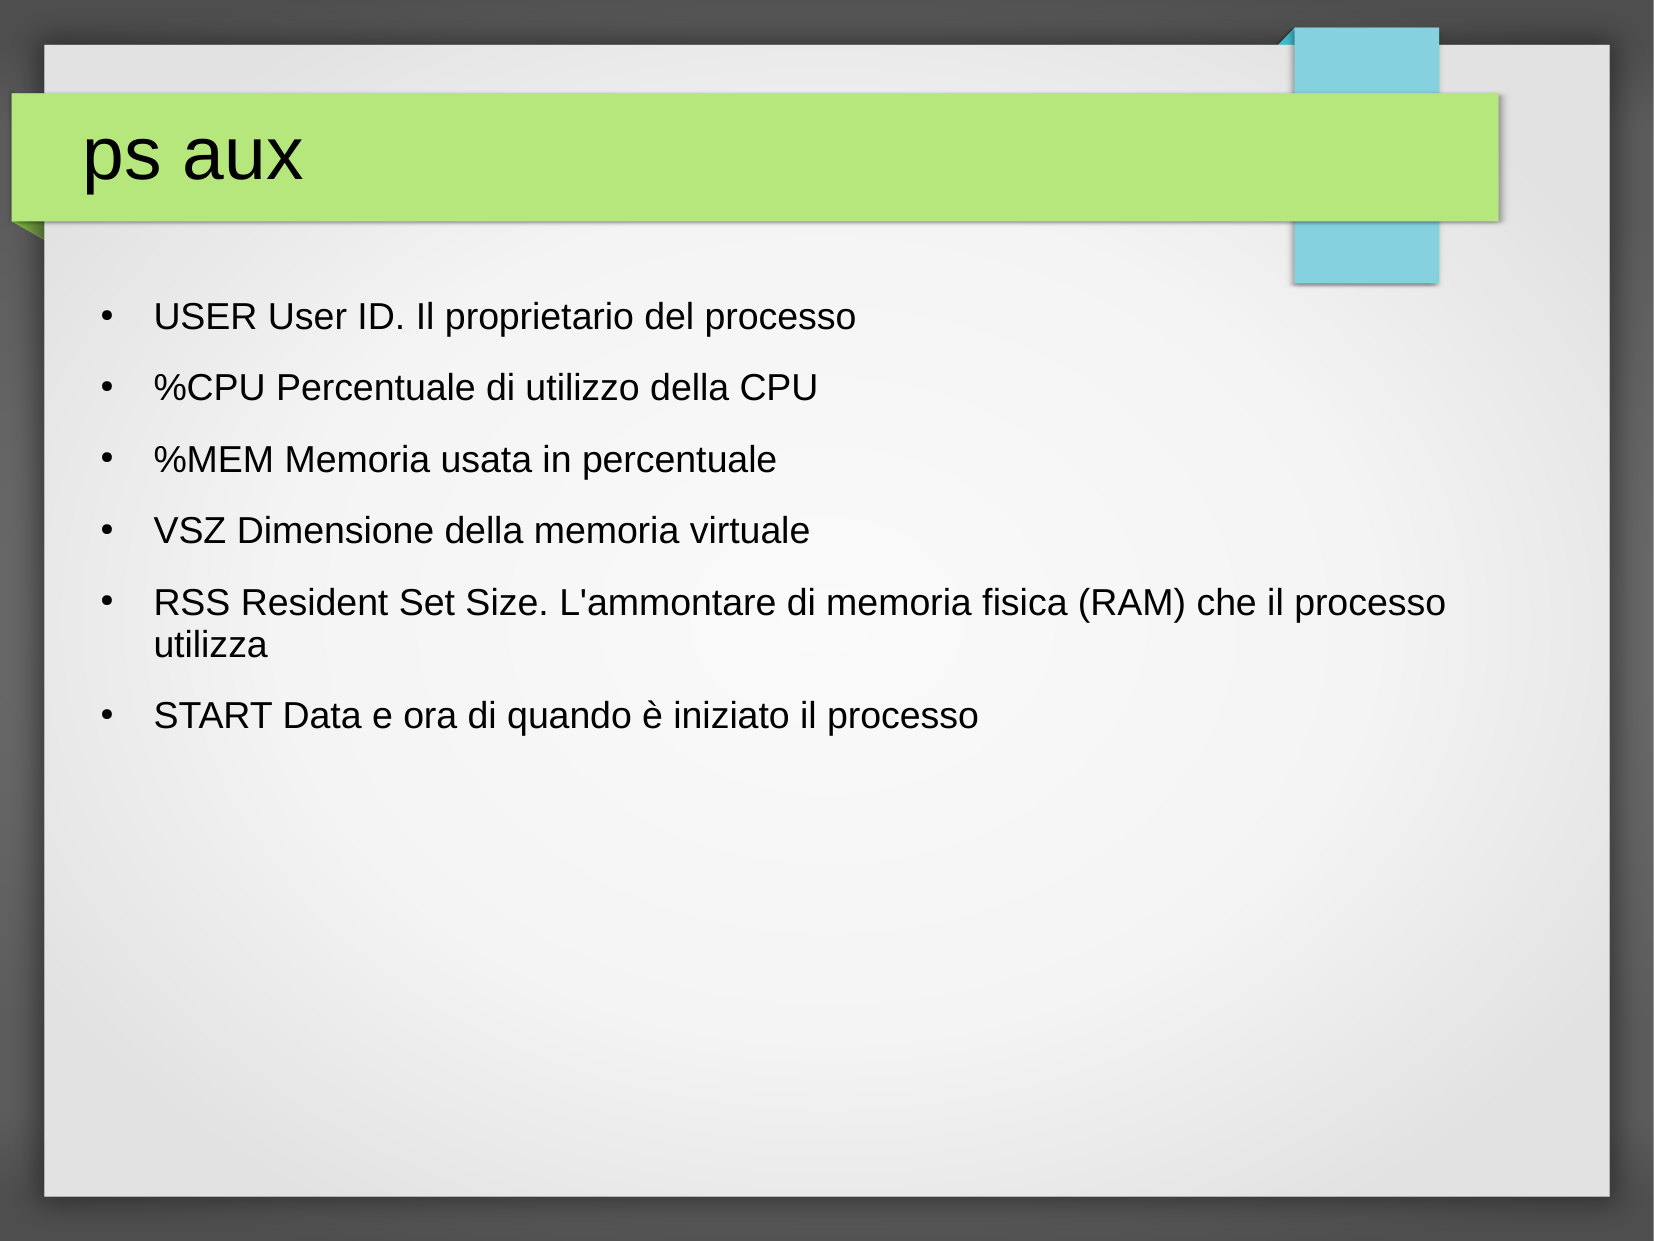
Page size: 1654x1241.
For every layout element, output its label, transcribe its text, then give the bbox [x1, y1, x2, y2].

list USER User ID. Il proprietario del processo %CPU Percentuale di utilizzo della CPU %MEM Memoria usata in percentuale VSZ Dimensione della memoria virtuale RSS Resident Set Size. L'ammontare di memoria fisica (RAM) che il processo utilizza START Data e ora di quando è iniziato il processo [82, 295, 1571, 1015]
title ps aux [82, 94, 1264, 213]
picture [0, 0, 1654, 1241]
